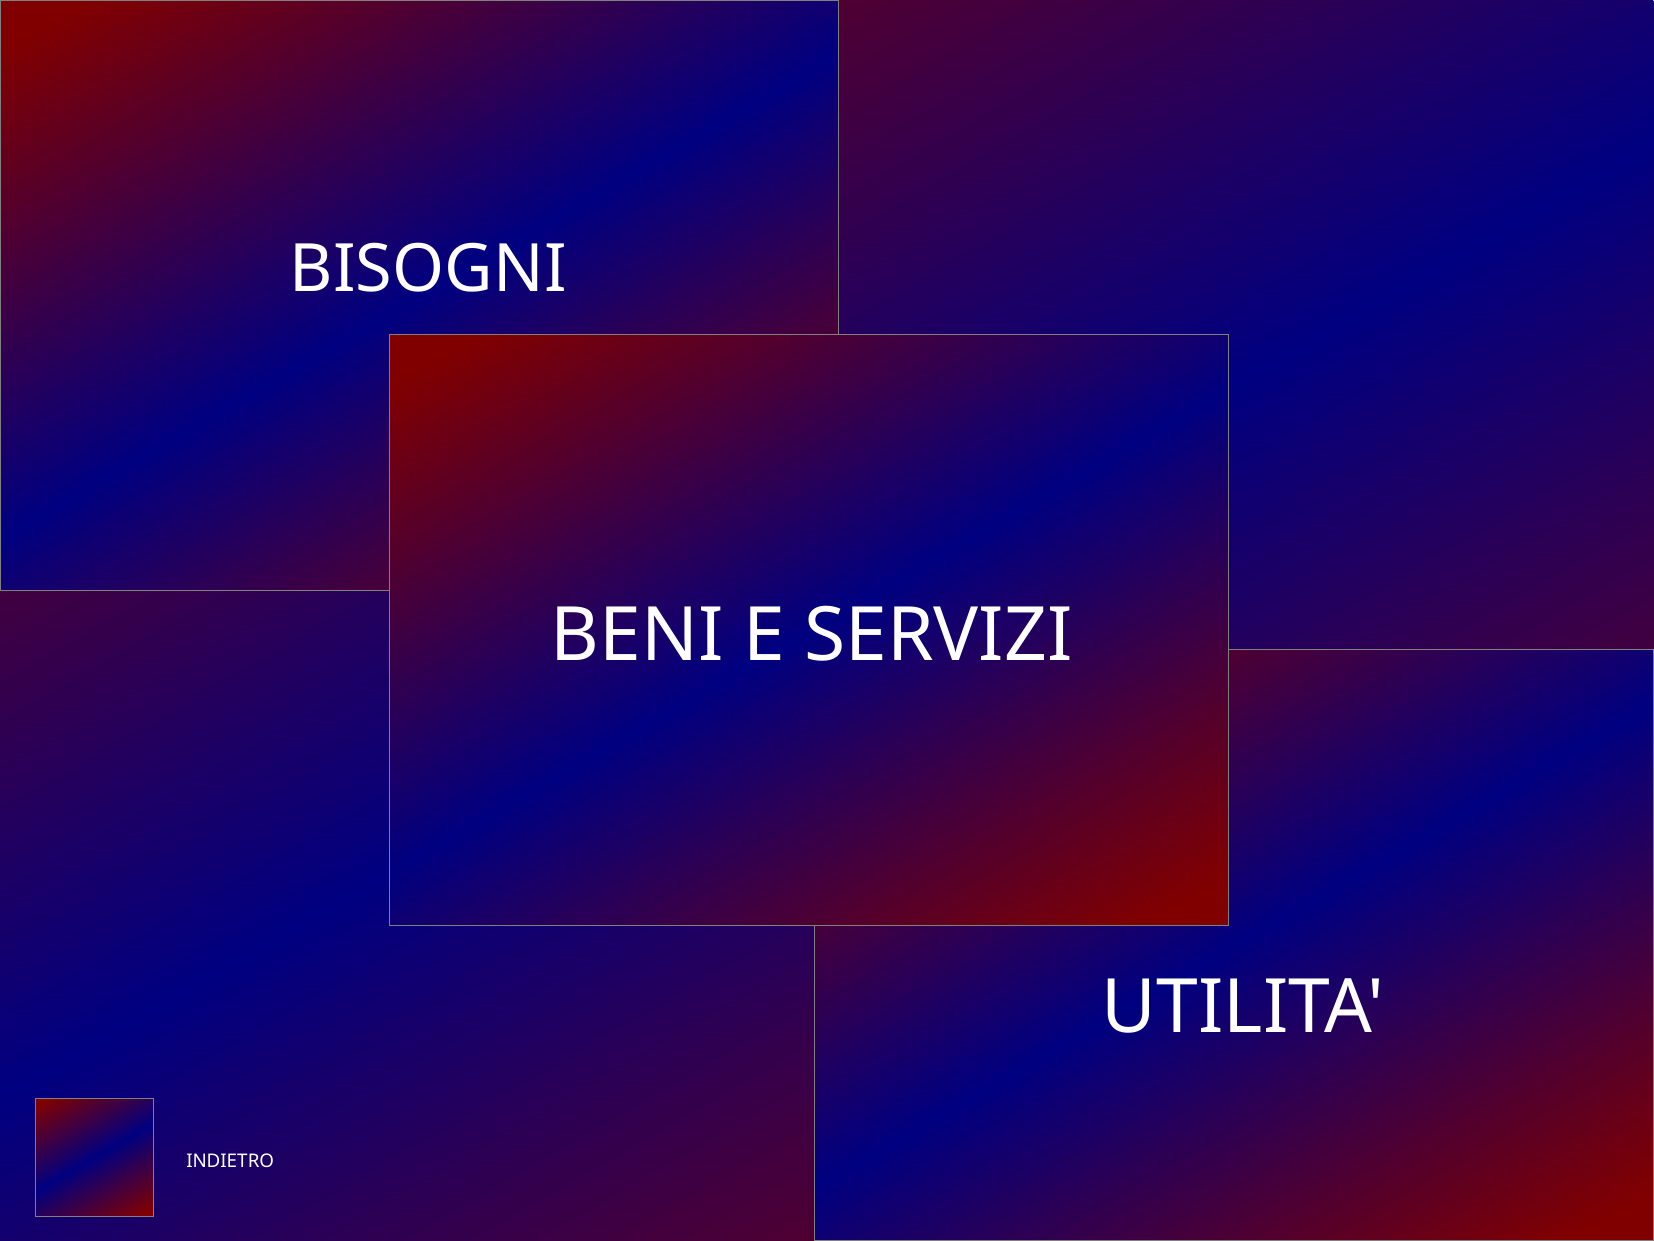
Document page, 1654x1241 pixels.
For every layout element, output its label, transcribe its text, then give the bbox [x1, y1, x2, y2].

text_box BISOGNI [23, 212, 834, 335]
text_box [0, 0, 1654, 1241]
text_box [35, 1098, 154, 1217]
text_box BENI E SERVIZI [395, 572, 1229, 709]
text_box INDIETRO [153, 1140, 308, 1193]
text_box UTILITA' [838, 944, 1648, 1081]
